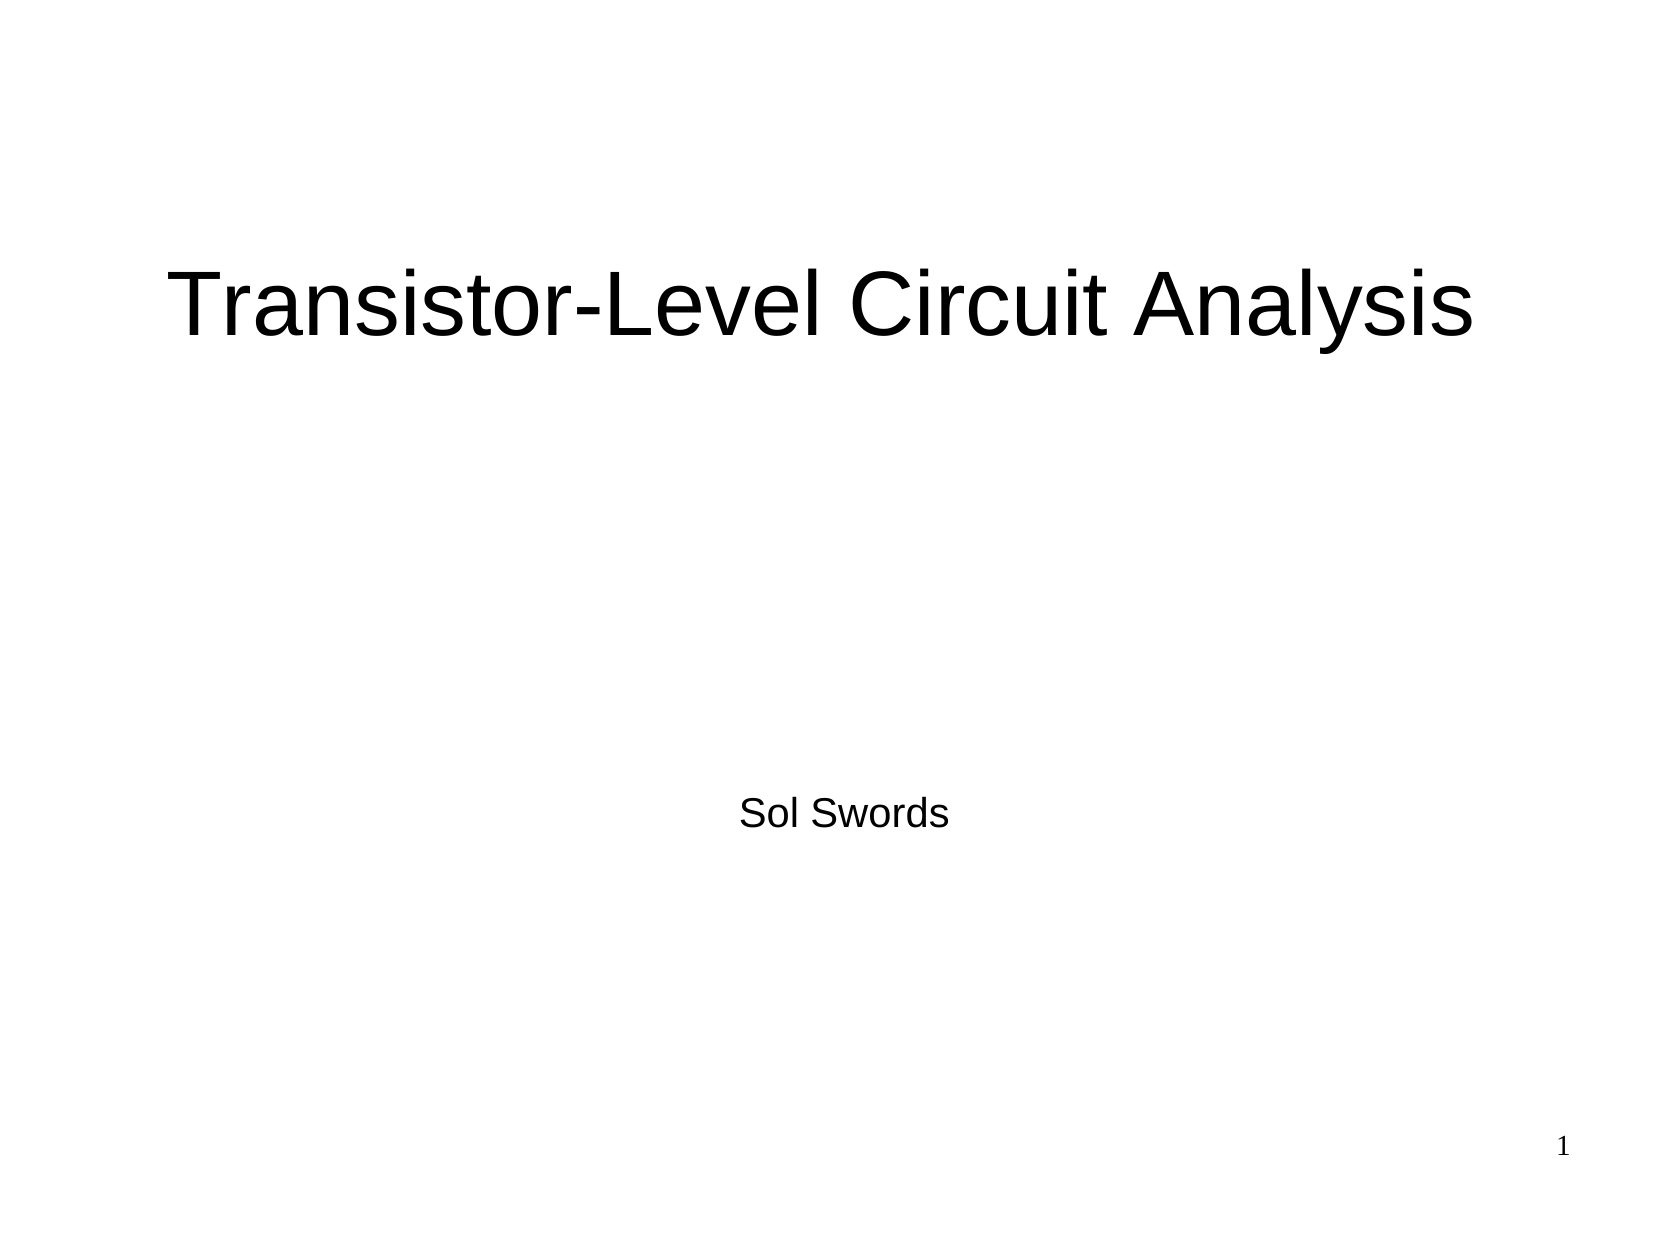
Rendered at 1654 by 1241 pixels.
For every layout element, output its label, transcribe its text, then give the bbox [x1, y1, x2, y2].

subtitle Sol Swords [82, 525, 1571, 1102]
title Transistor-Level Circuit Analysis [86, 200, 1576, 408]
